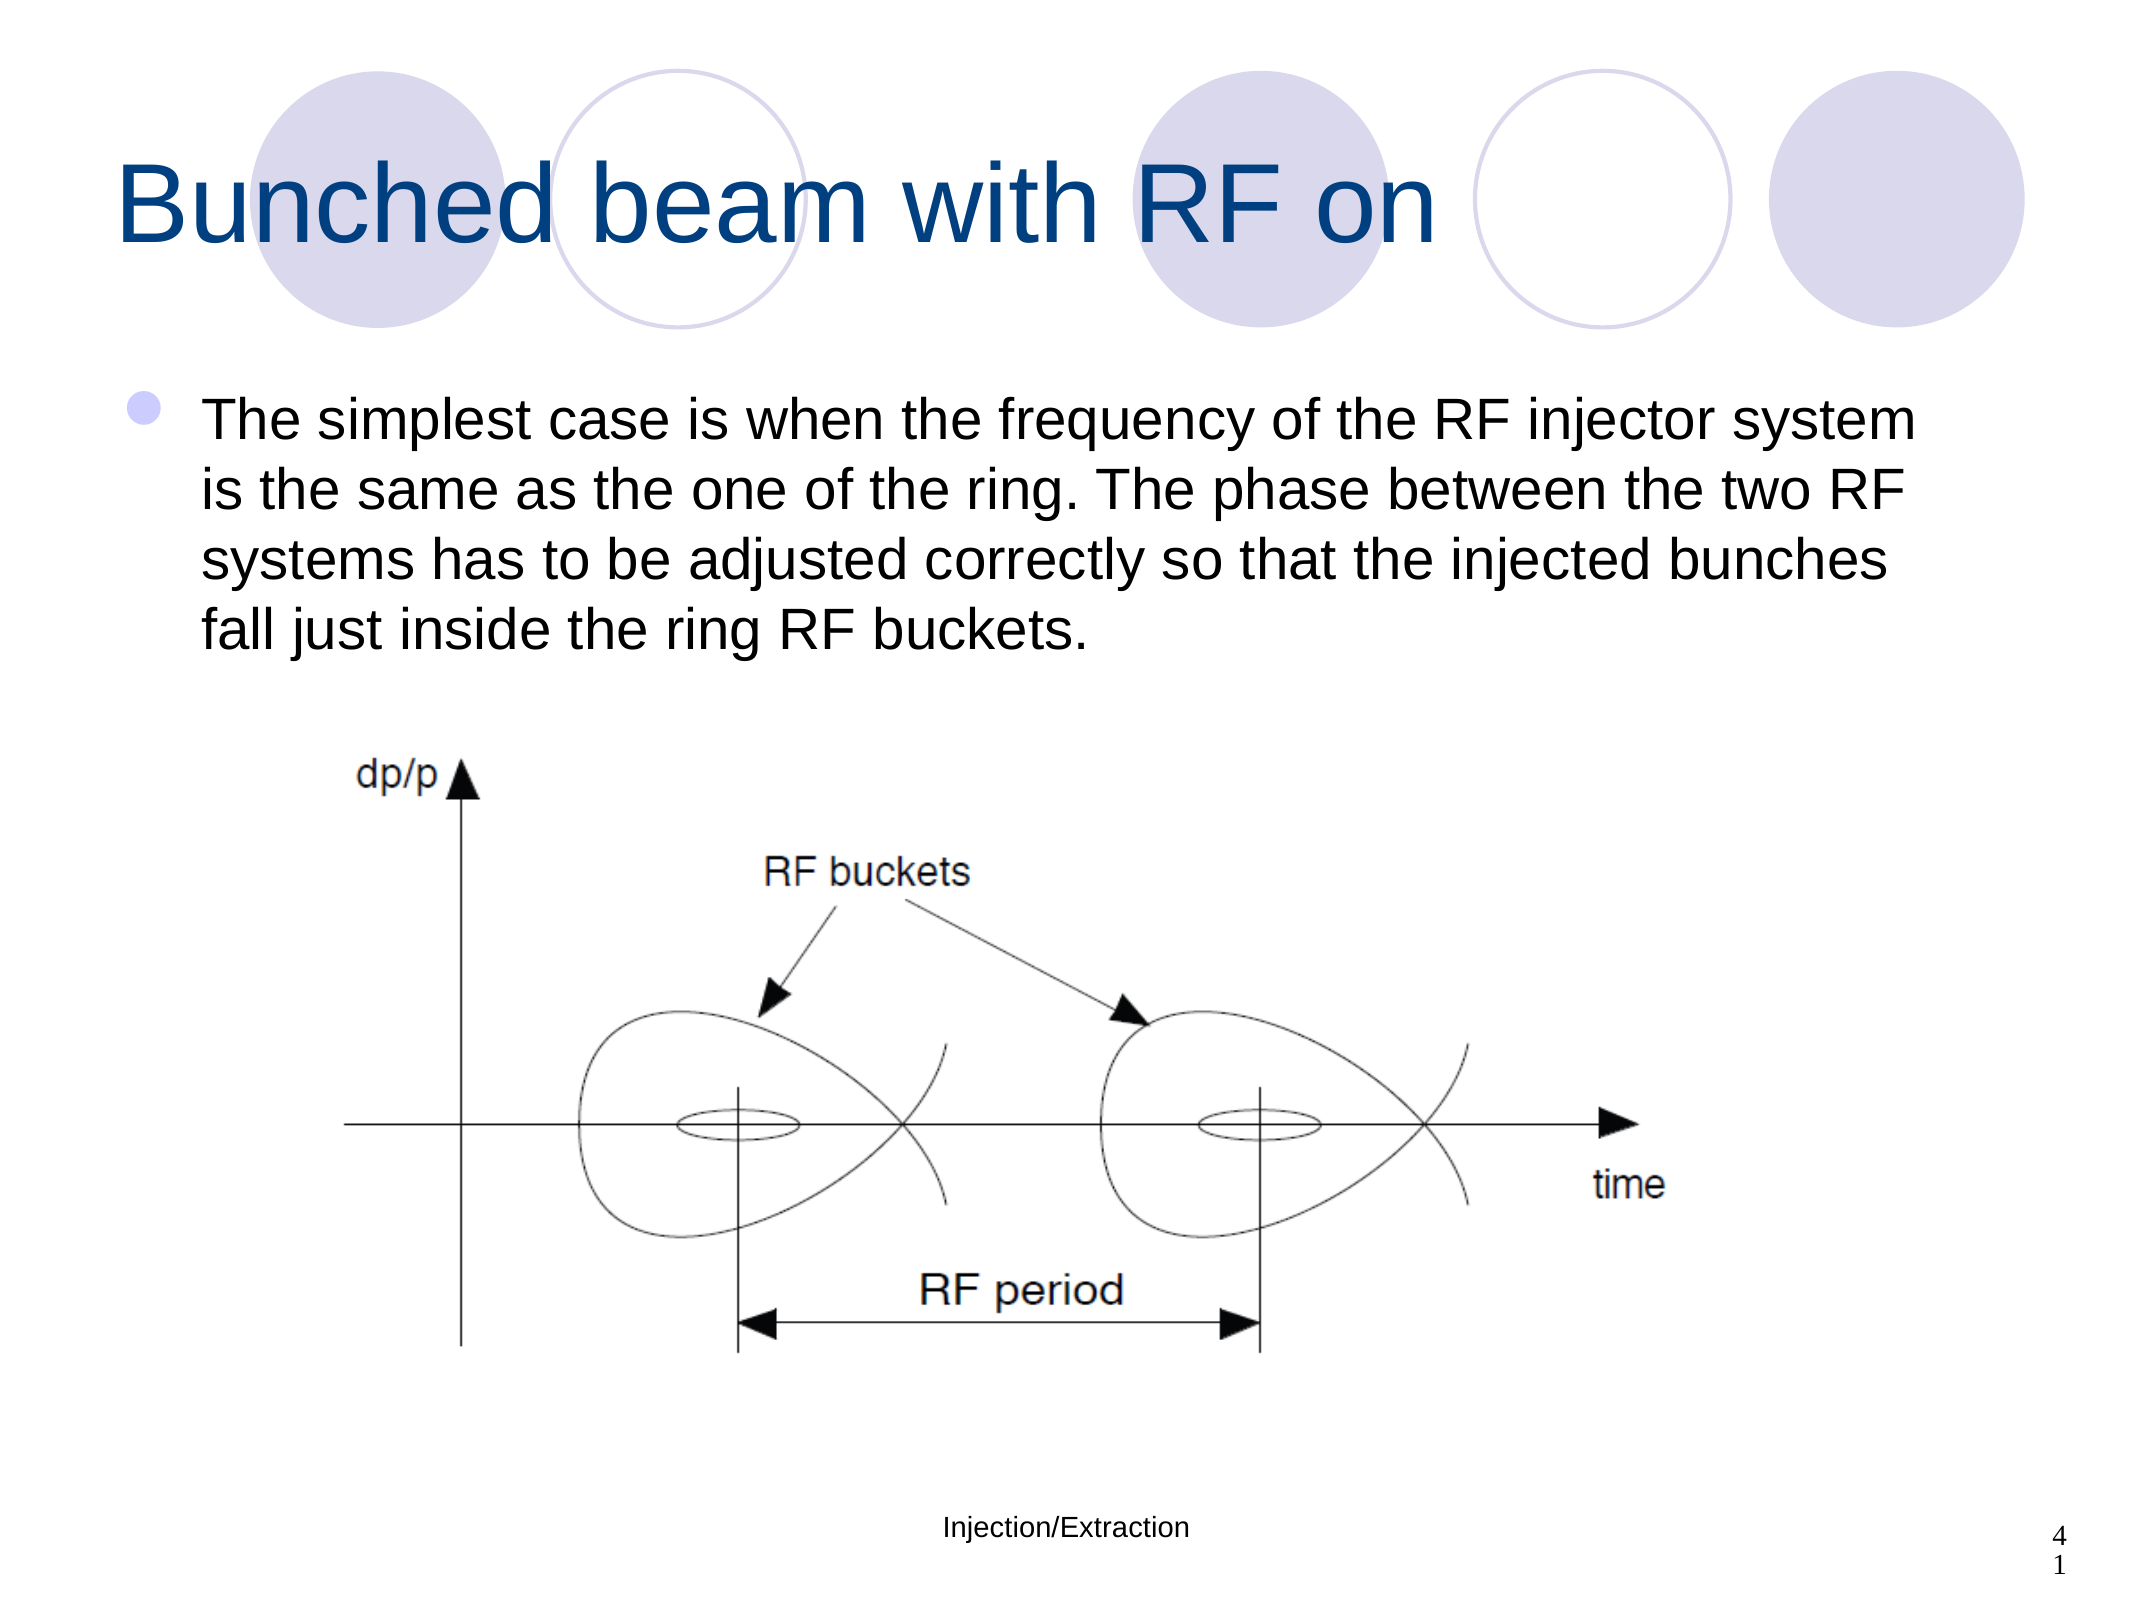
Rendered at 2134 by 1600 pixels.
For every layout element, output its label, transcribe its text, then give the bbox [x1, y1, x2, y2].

title Bunched beam with RF on [106, 21, 2028, 372]
picture [264, 720, 1701, 1453]
list The simplest case is when the frequency of the RF injector system is the same as the one of the ring. The phase between the two RF systems has to be adjusted correctly so that the injected bunches fall just inside the ring RF buckets. [106, 372, 2028, 1600]
